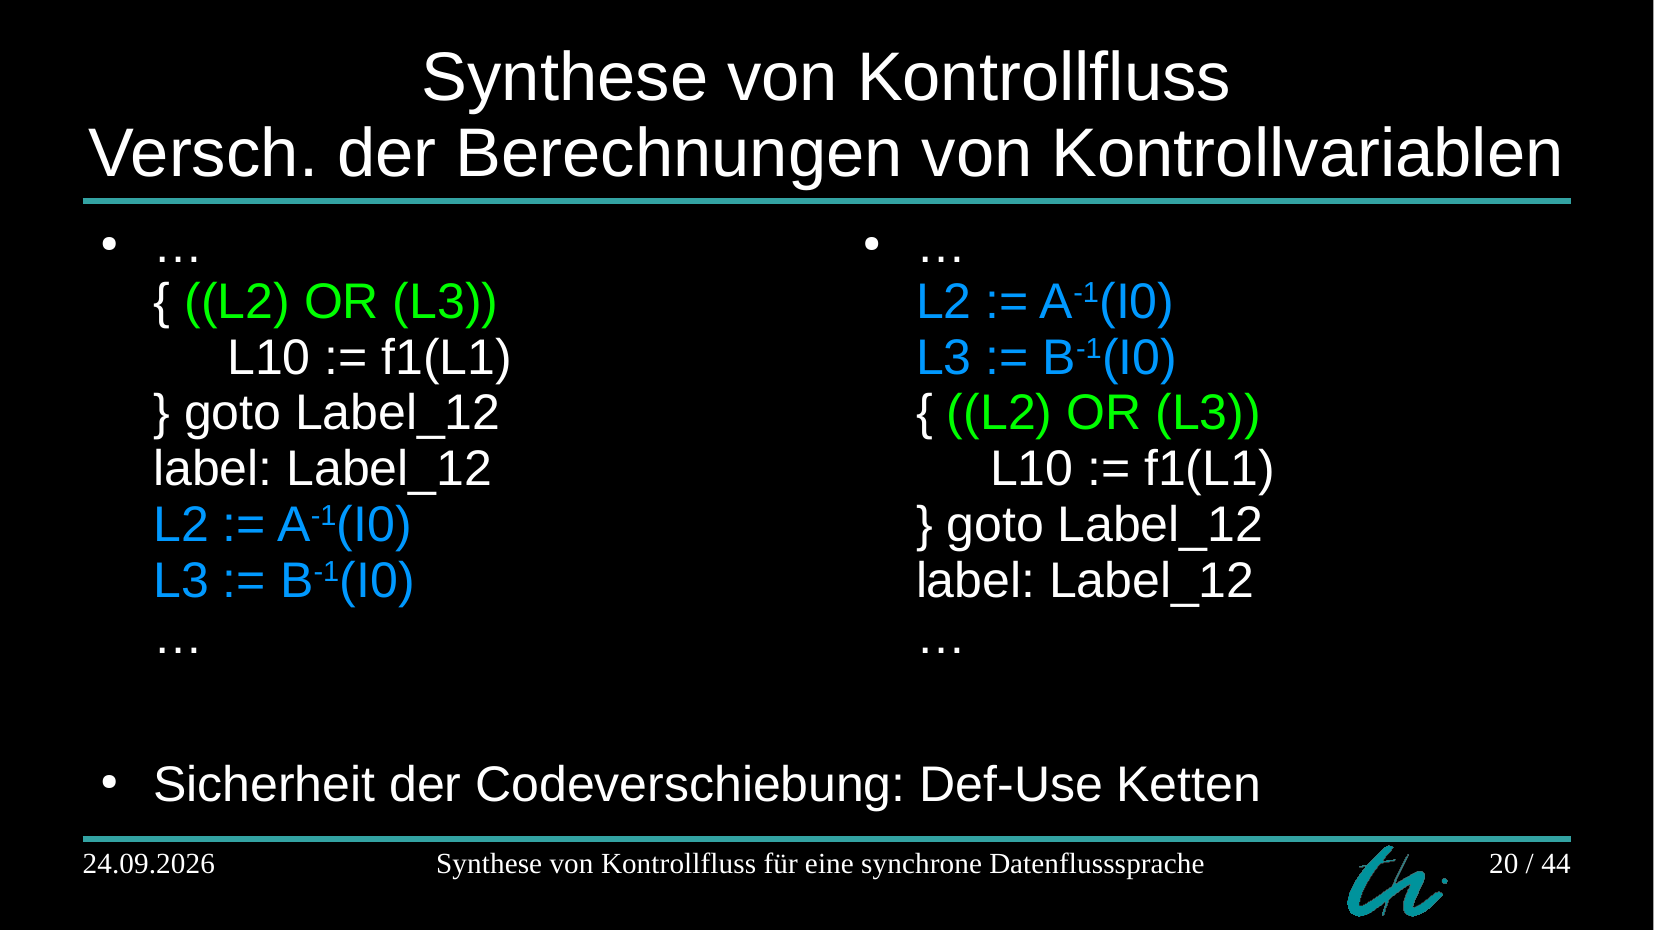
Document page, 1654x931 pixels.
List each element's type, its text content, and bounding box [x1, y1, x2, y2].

picture [1347, 845, 1448, 917]
list Sicherheit der Codeverschiebung: Def-Use Ketten [82, 755, 1571, 815]
list … { ((L2) OR (L3)) L10 := f1(L1) } goto Label_12 label: Label_12 L2 := A-1(I0) L3 := B-1(I0) … [82, 217, 809, 745]
list … L2 := A-1(I0) L3 := B-1(I0) { ((L2) OR (L3)) L10 := f1(L1) } goto Label_12 label: Label_12 … [845, 217, 1572, 733]
title Synthese von Kontrollfluss Versch. der Berechnungen von Kontrollvariablen [82, 37, 1571, 193]
